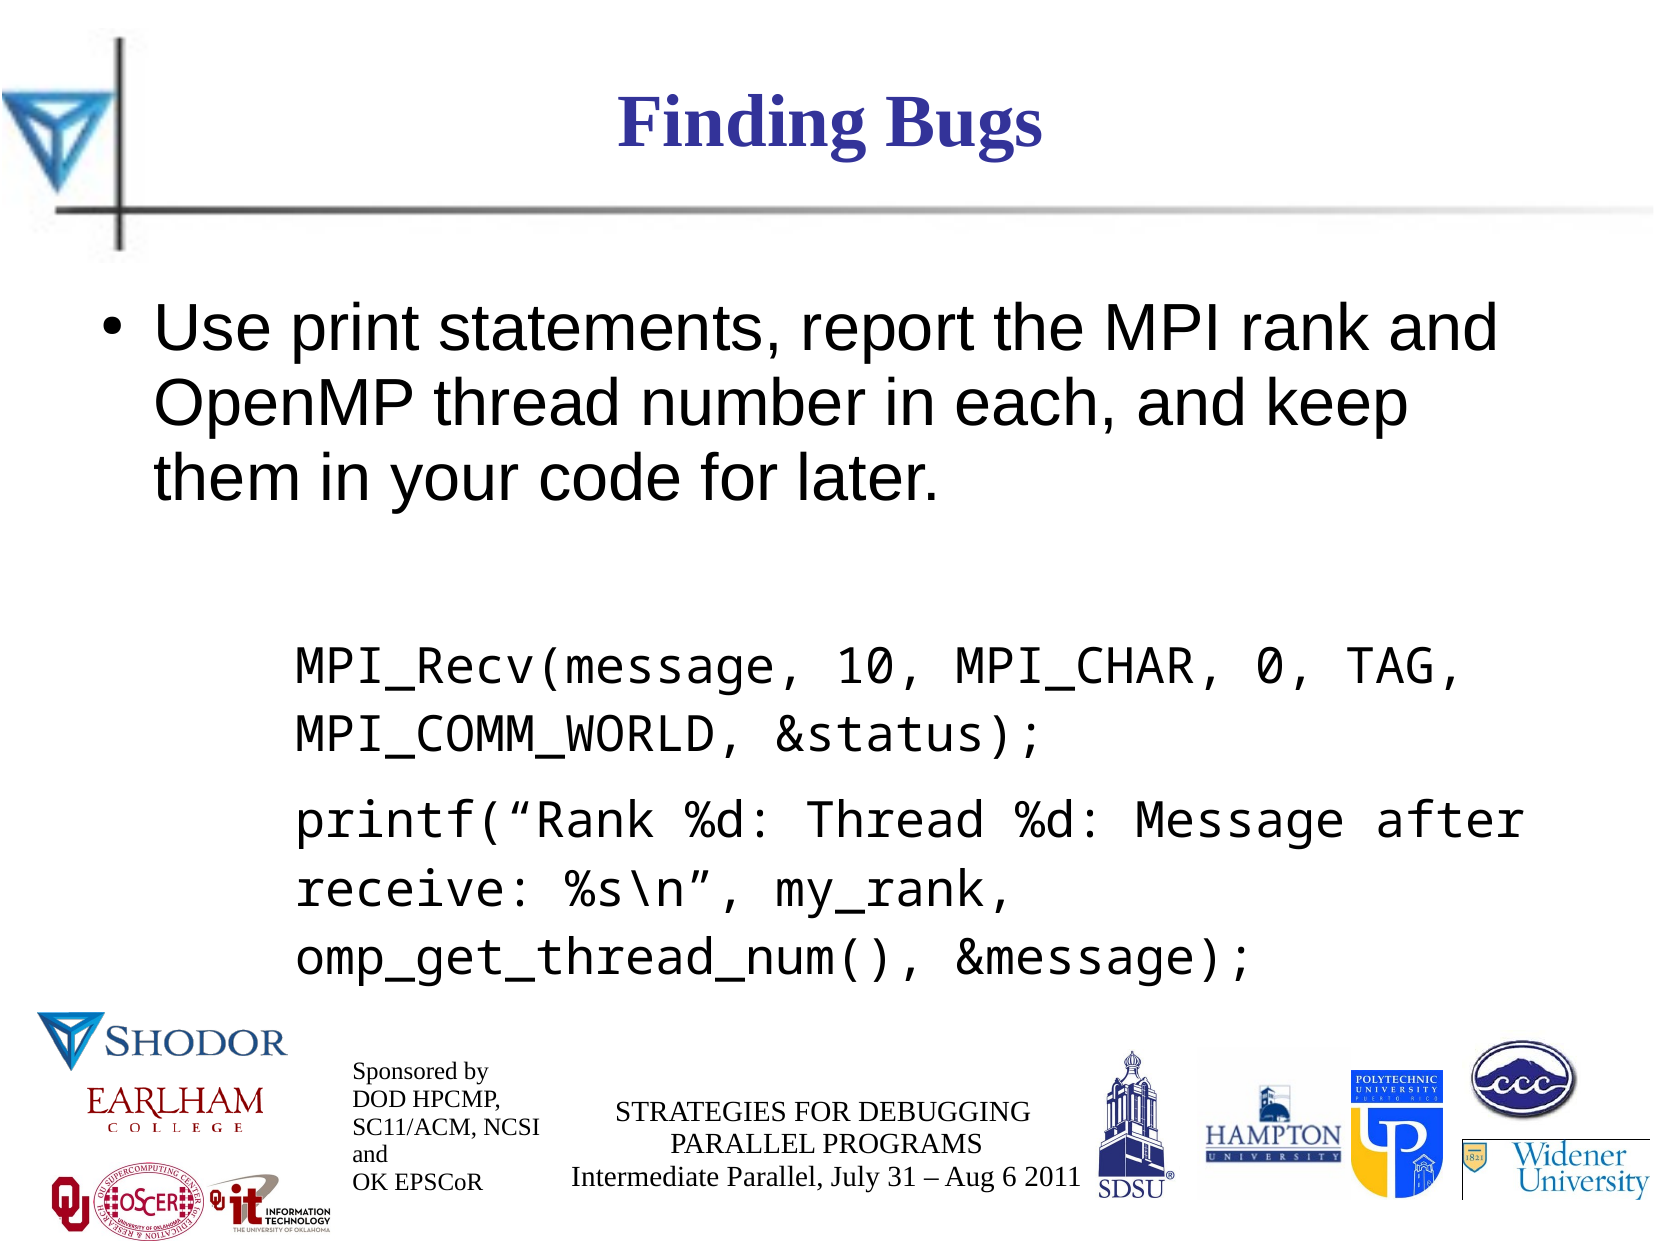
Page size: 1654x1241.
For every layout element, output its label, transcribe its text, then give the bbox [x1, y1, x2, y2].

picture [93, 1201, 338, 1241]
picture [1197, 1126, 1351, 1201]
text_box STRATEGIES FOR DEBUGGING PARALLEL PROGRAMS Intermediate Parallel, July 31 – Aug 6 2011 [1351, 1088, 1654, 1201]
list Use print statements, report the MPI rank and OpenMP thread number in each, and keep them in your code for later. MPI_Recv(message, 10, MPI_CHAR, 0, TAG, MPI_COMM_WORLD, &status); printf(“Rank %d: Thread %d: Message after receive: %s\n”, my_rank, omp_get_thread_num(), &message); [82, 290, 1571, 1126]
picture [50, 1201, 90, 1233]
picture [37, 1012, 82, 1071]
picture [75, 1031, 82, 1053]
picture [2, 28, 1654, 263]
text_box STRATEGIES FOR DEBUGGING PARALLEL PROGRAMS Intermediate Parallel, July 31 – Aug 6 2011 [0, 1088, 1197, 1201]
picture [1571, 1030, 1581, 1088]
title Finding Bugs [86, 17, 1576, 226]
